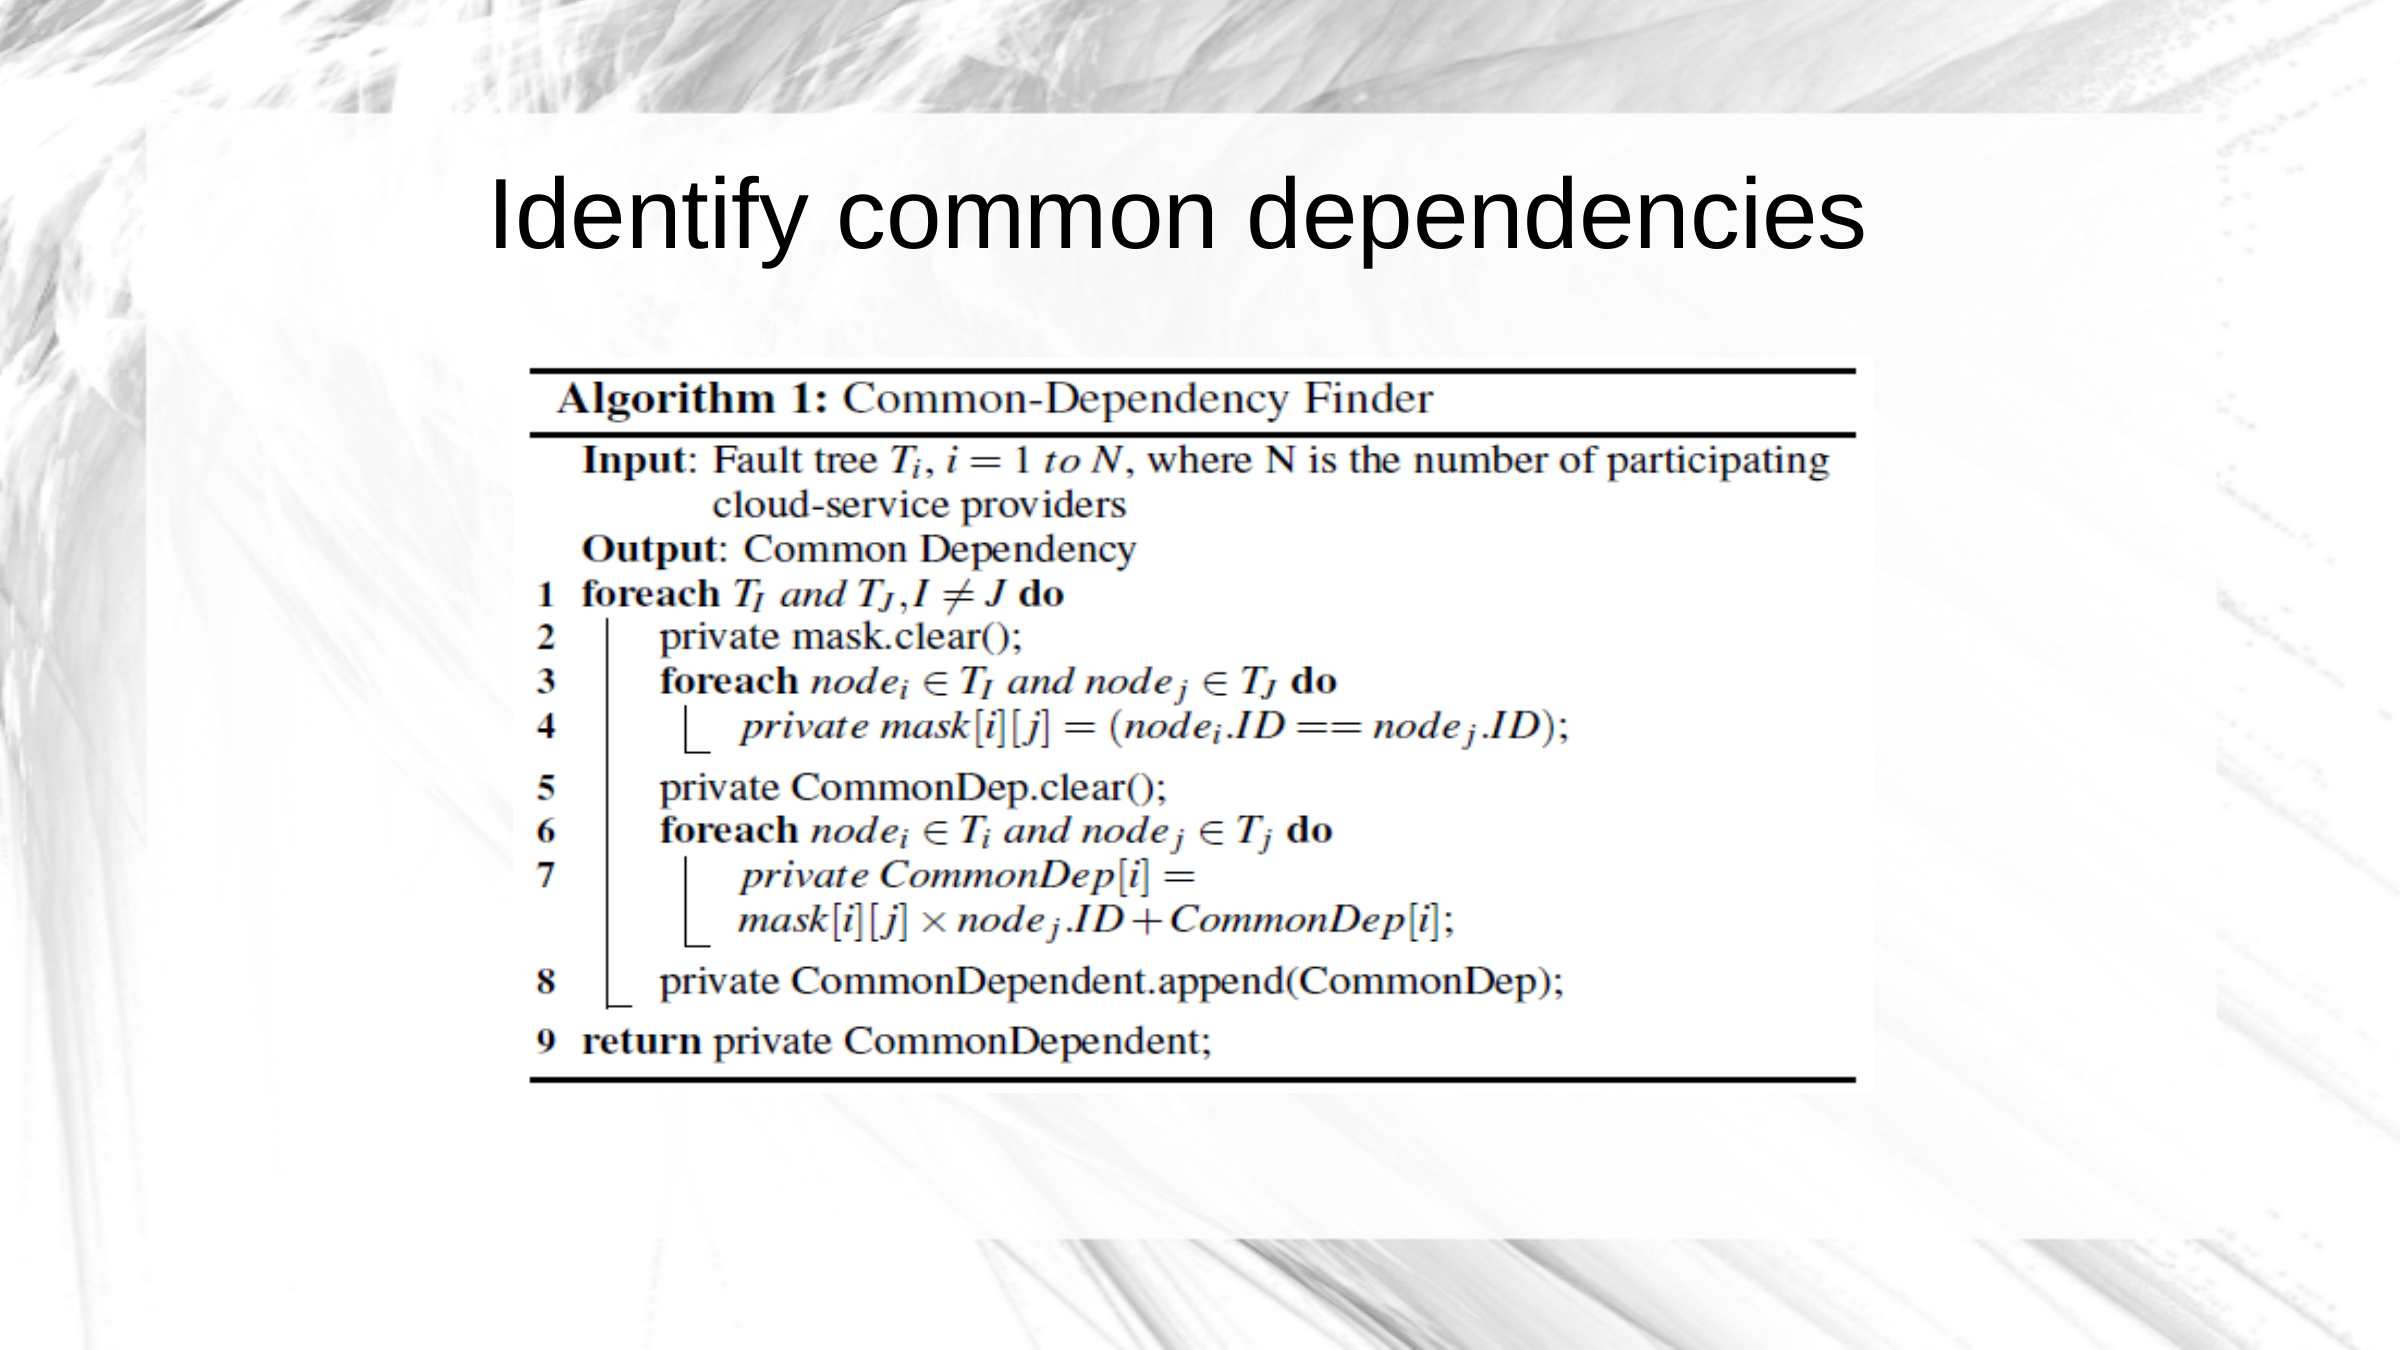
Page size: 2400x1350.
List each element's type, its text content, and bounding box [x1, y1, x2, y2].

title Identify common dependencies [171, 122, 2186, 305]
picture [0, 0, 2400, 1350]
